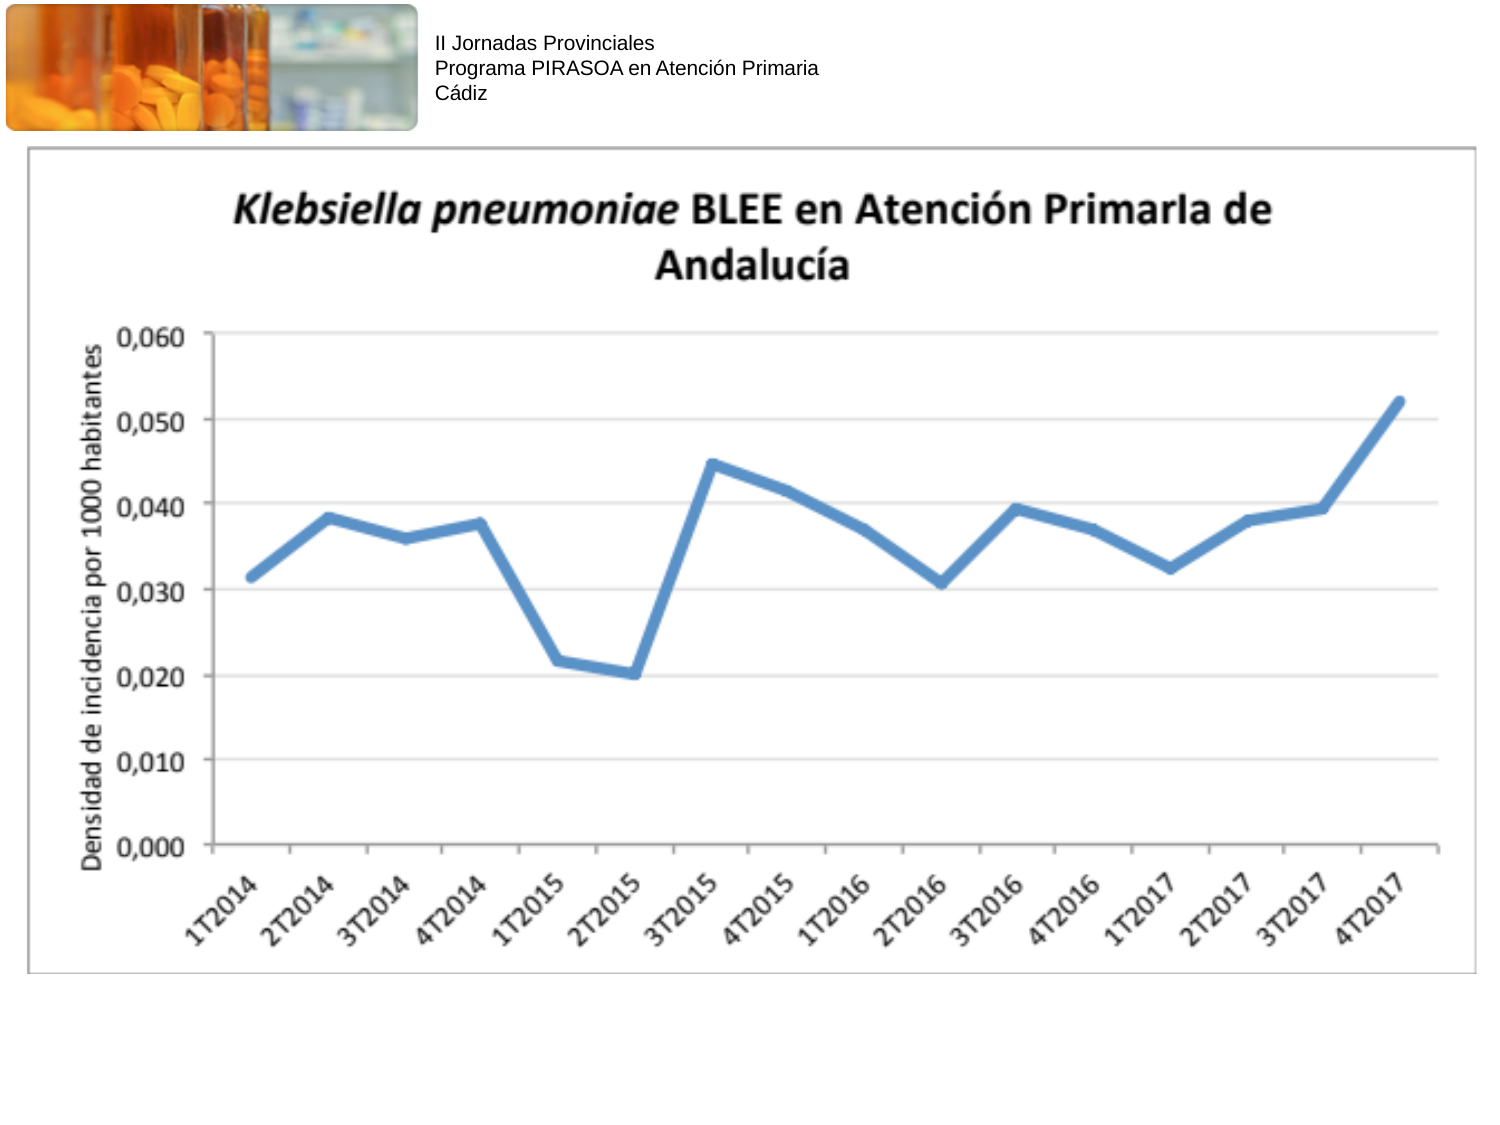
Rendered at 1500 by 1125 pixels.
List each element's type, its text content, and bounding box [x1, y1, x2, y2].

picture [5, 4, 420, 131]
text_box II Jornadas Provinciales Programa PIRASOA en Atención Primaria Cádiz [420, 22, 882, 112]
picture [26, 146, 1477, 974]
